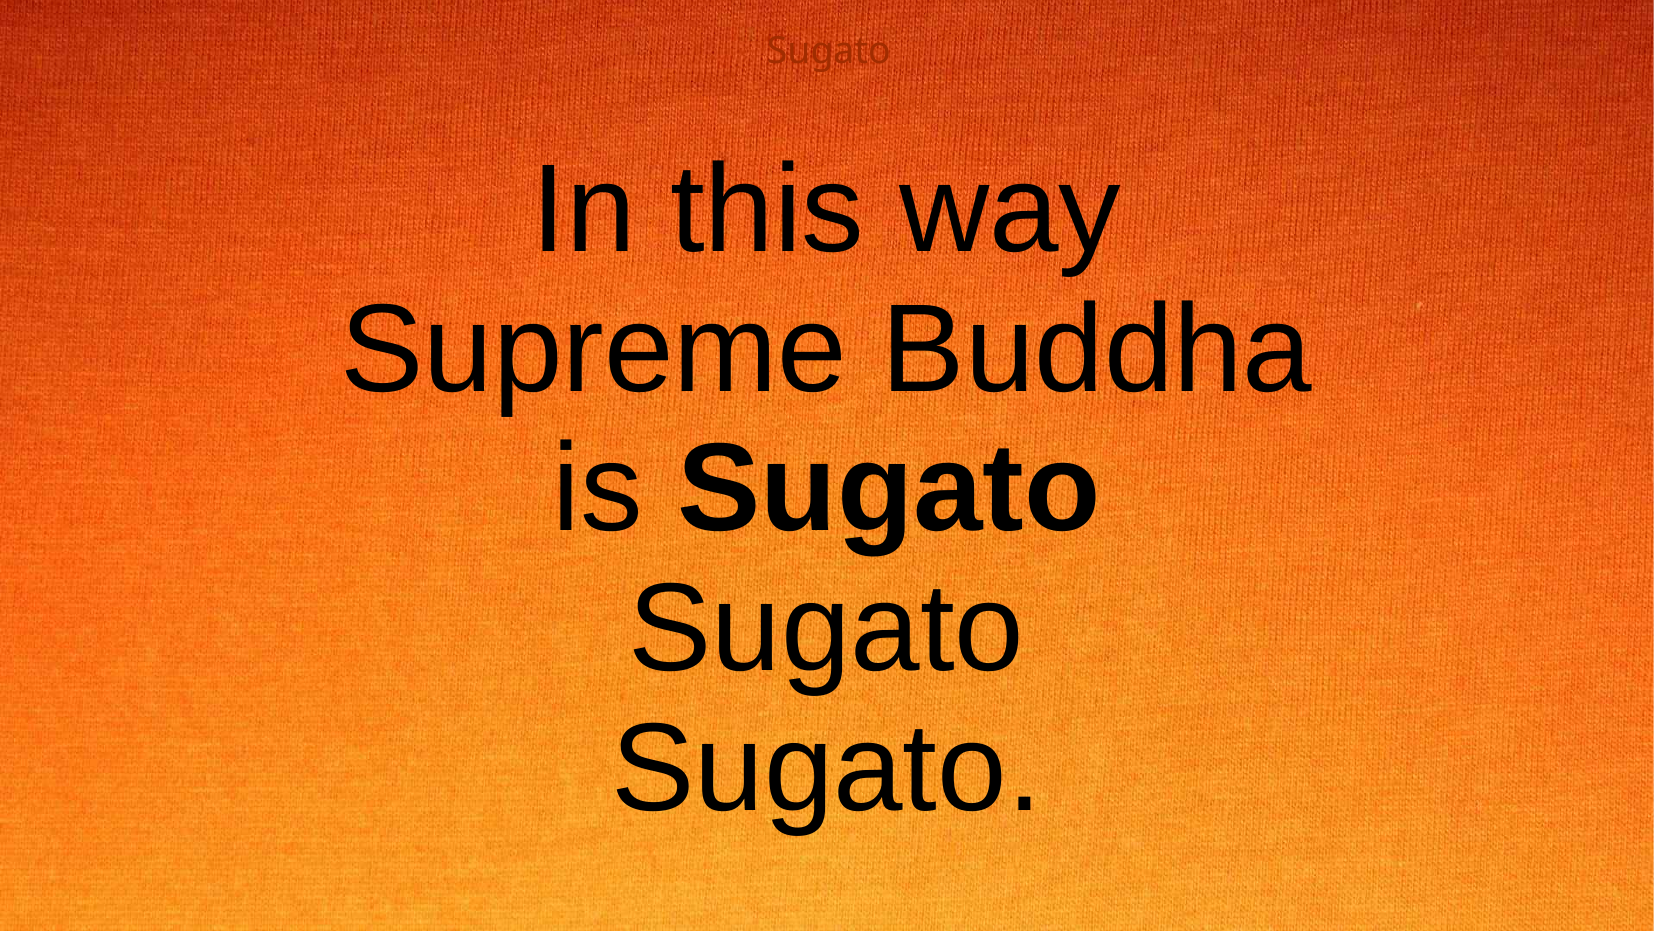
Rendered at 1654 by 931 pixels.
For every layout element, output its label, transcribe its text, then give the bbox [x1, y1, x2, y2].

subtitle In this way Supreme Buddha is Sugato Sugato Sugato. [82, 137, 1571, 837]
picture [0, 0, 1654, 931]
text_box Sugato [1, 16, 1654, 77]
